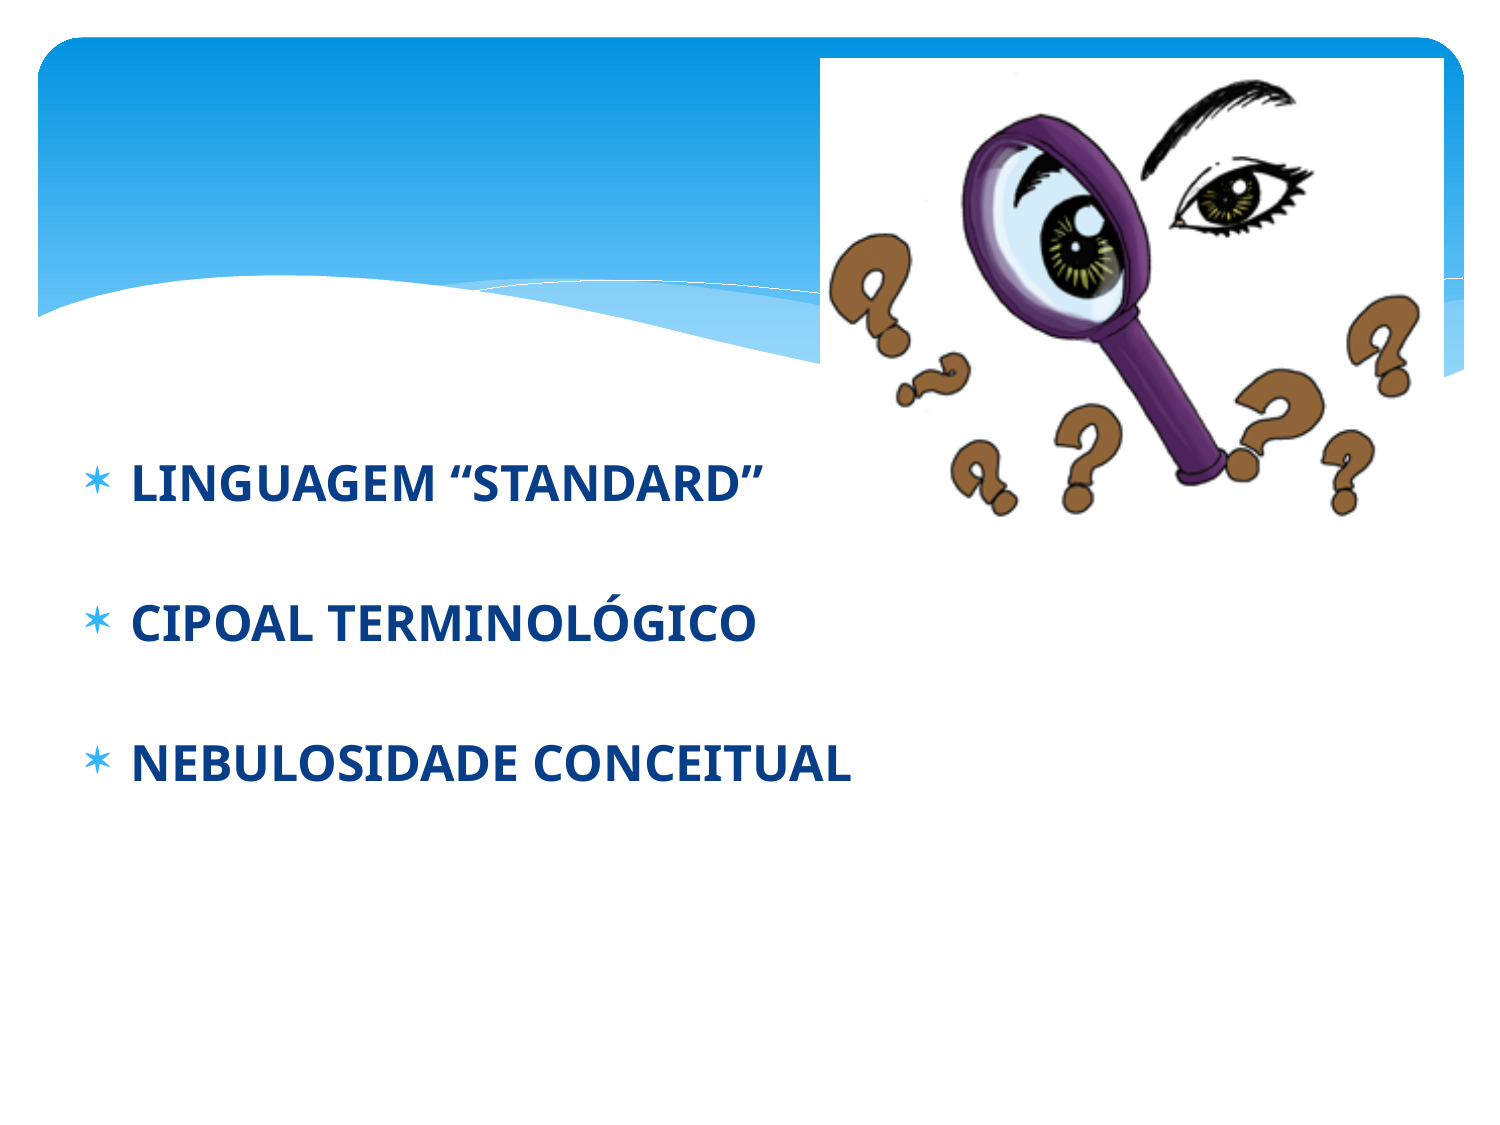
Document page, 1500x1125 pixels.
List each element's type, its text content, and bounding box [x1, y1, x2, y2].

picture [820, 59, 1444, 523]
list LINGUAGEM “STANDARD” CIPOAL TERMINOLÓGICO NEBULOSIDADE CONCEITUAL [70, 234, 1421, 977]
